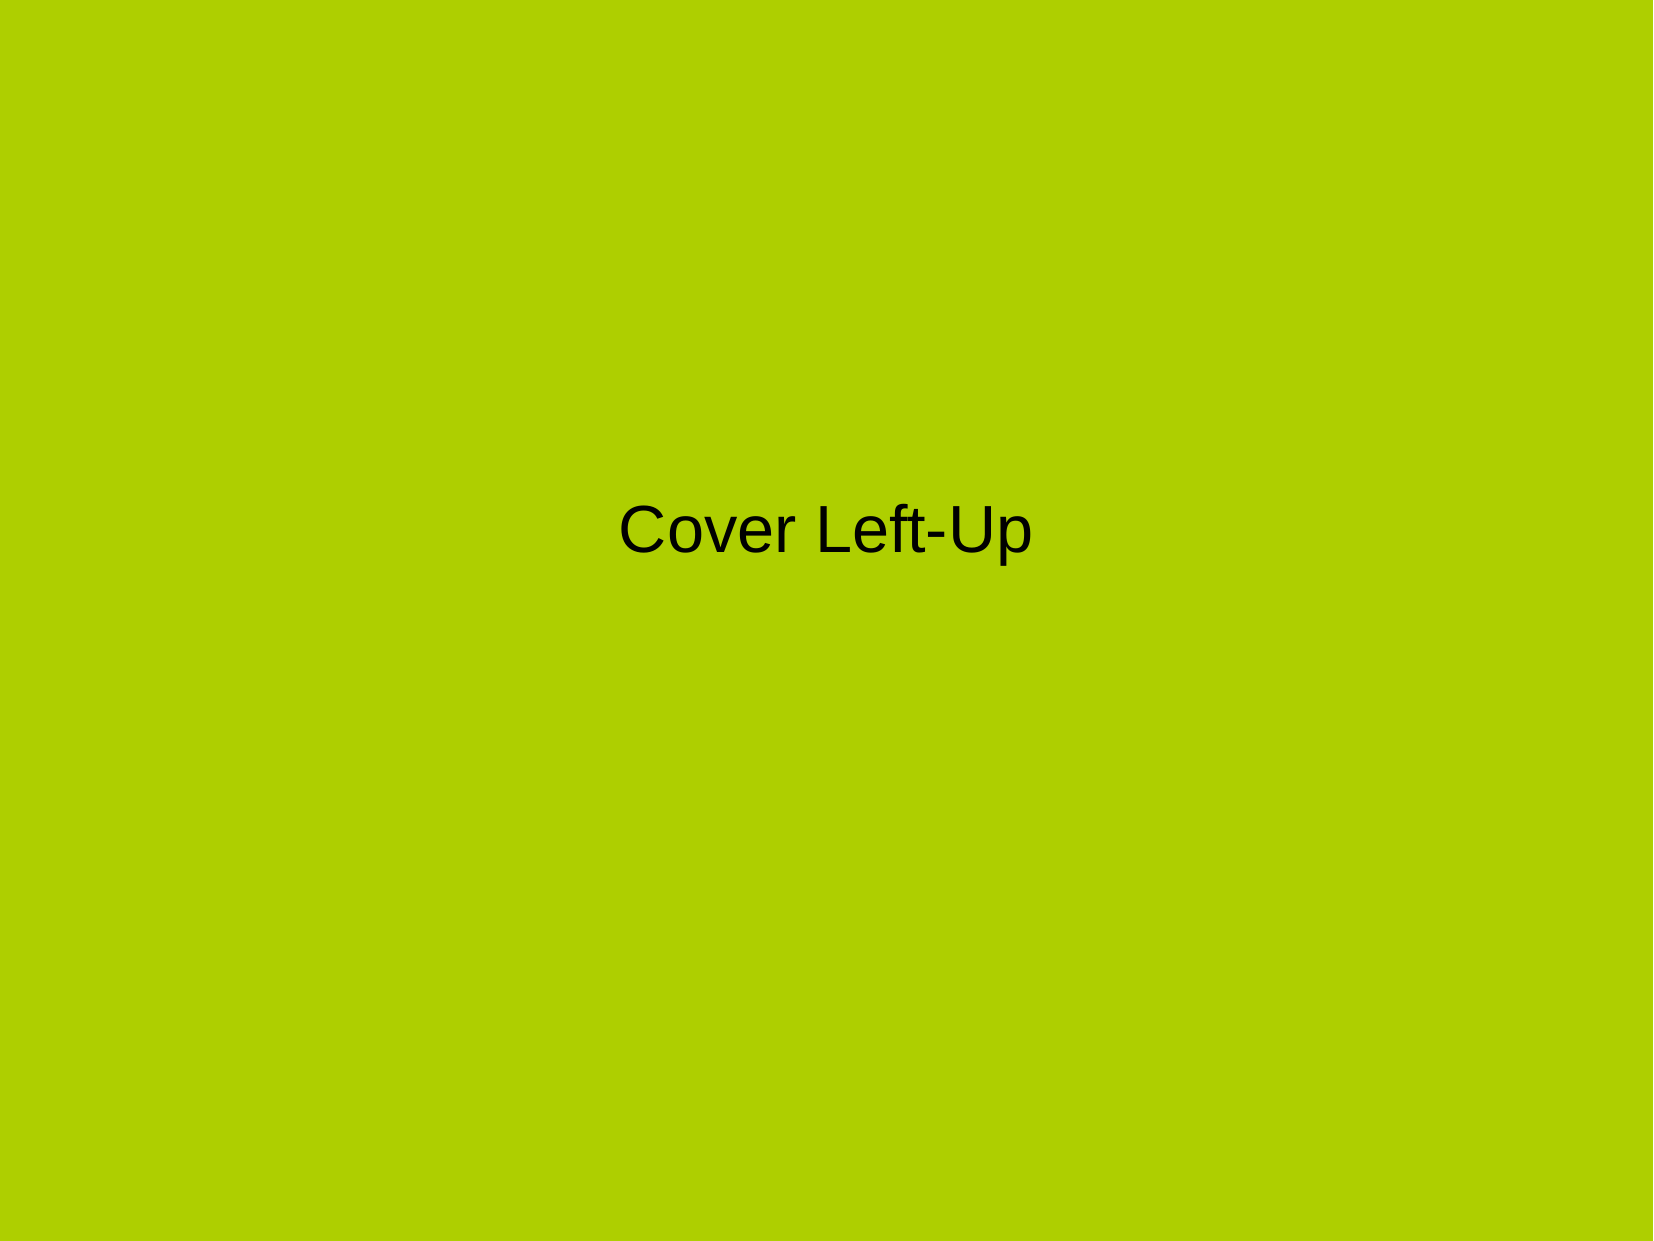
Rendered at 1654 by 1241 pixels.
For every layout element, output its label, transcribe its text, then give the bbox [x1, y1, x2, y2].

subtitle Cover Left-Up [82, 49, 1571, 1010]
